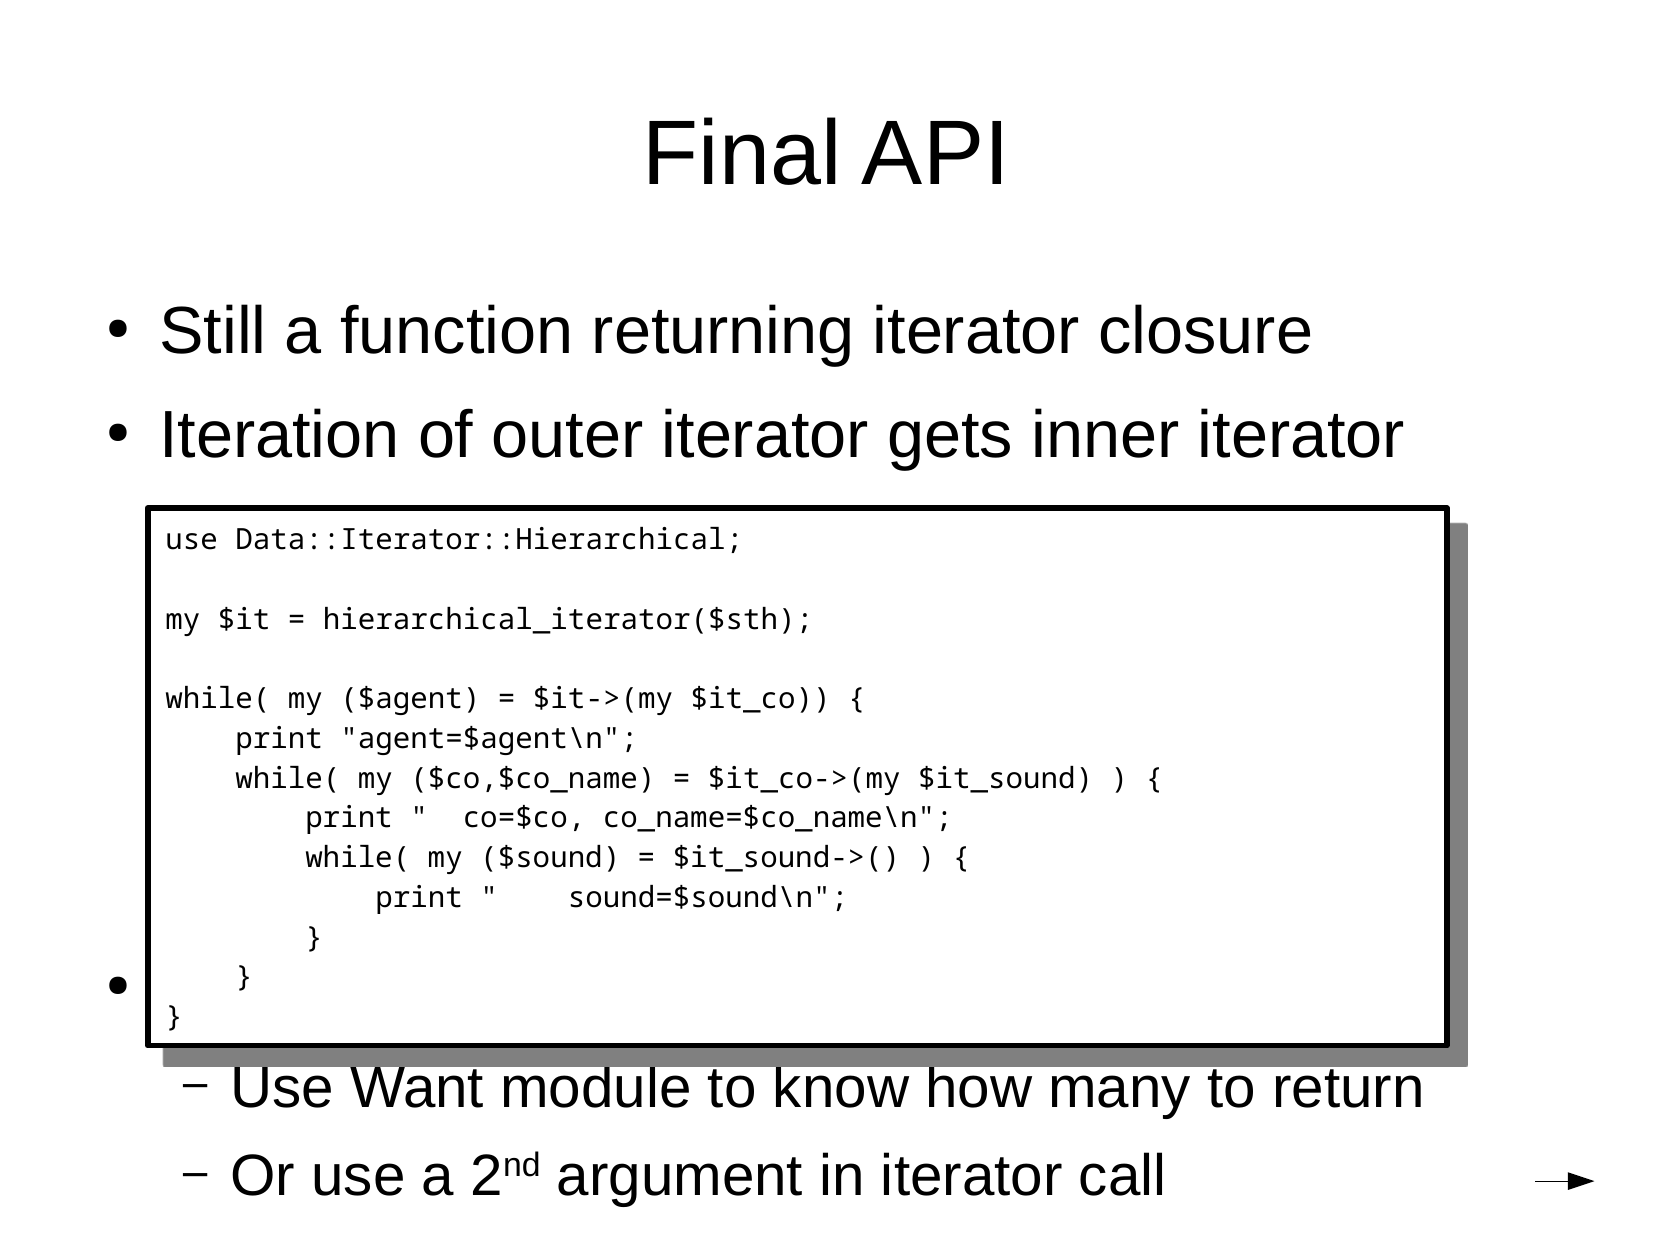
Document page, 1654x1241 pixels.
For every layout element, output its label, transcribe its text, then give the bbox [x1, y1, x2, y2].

list Still a function returning iterator closure Iteration of outer iterator gets inner iterator Too good to be true? Use Want module to know how many to return Or use a 2nd argument in iterator call [88, 293, 1577, 1211]
text_box use Data::Iterator::Hierarchical; my $it = hierarchical_iterator($sth); while( my ($agent) = $it->(my $it_co)) { print "agent=$agent\n"; while( my ($co,$co_name) = $it_co->(my $it_sound) ) { print " co=$co, co_name=$co_name\n"; while( my ($sound) = $it_sound->() ) { print " sound=$sound\n"; } } } [147, 508, 1447, 909]
title Final API [82, 56, 1571, 250]
